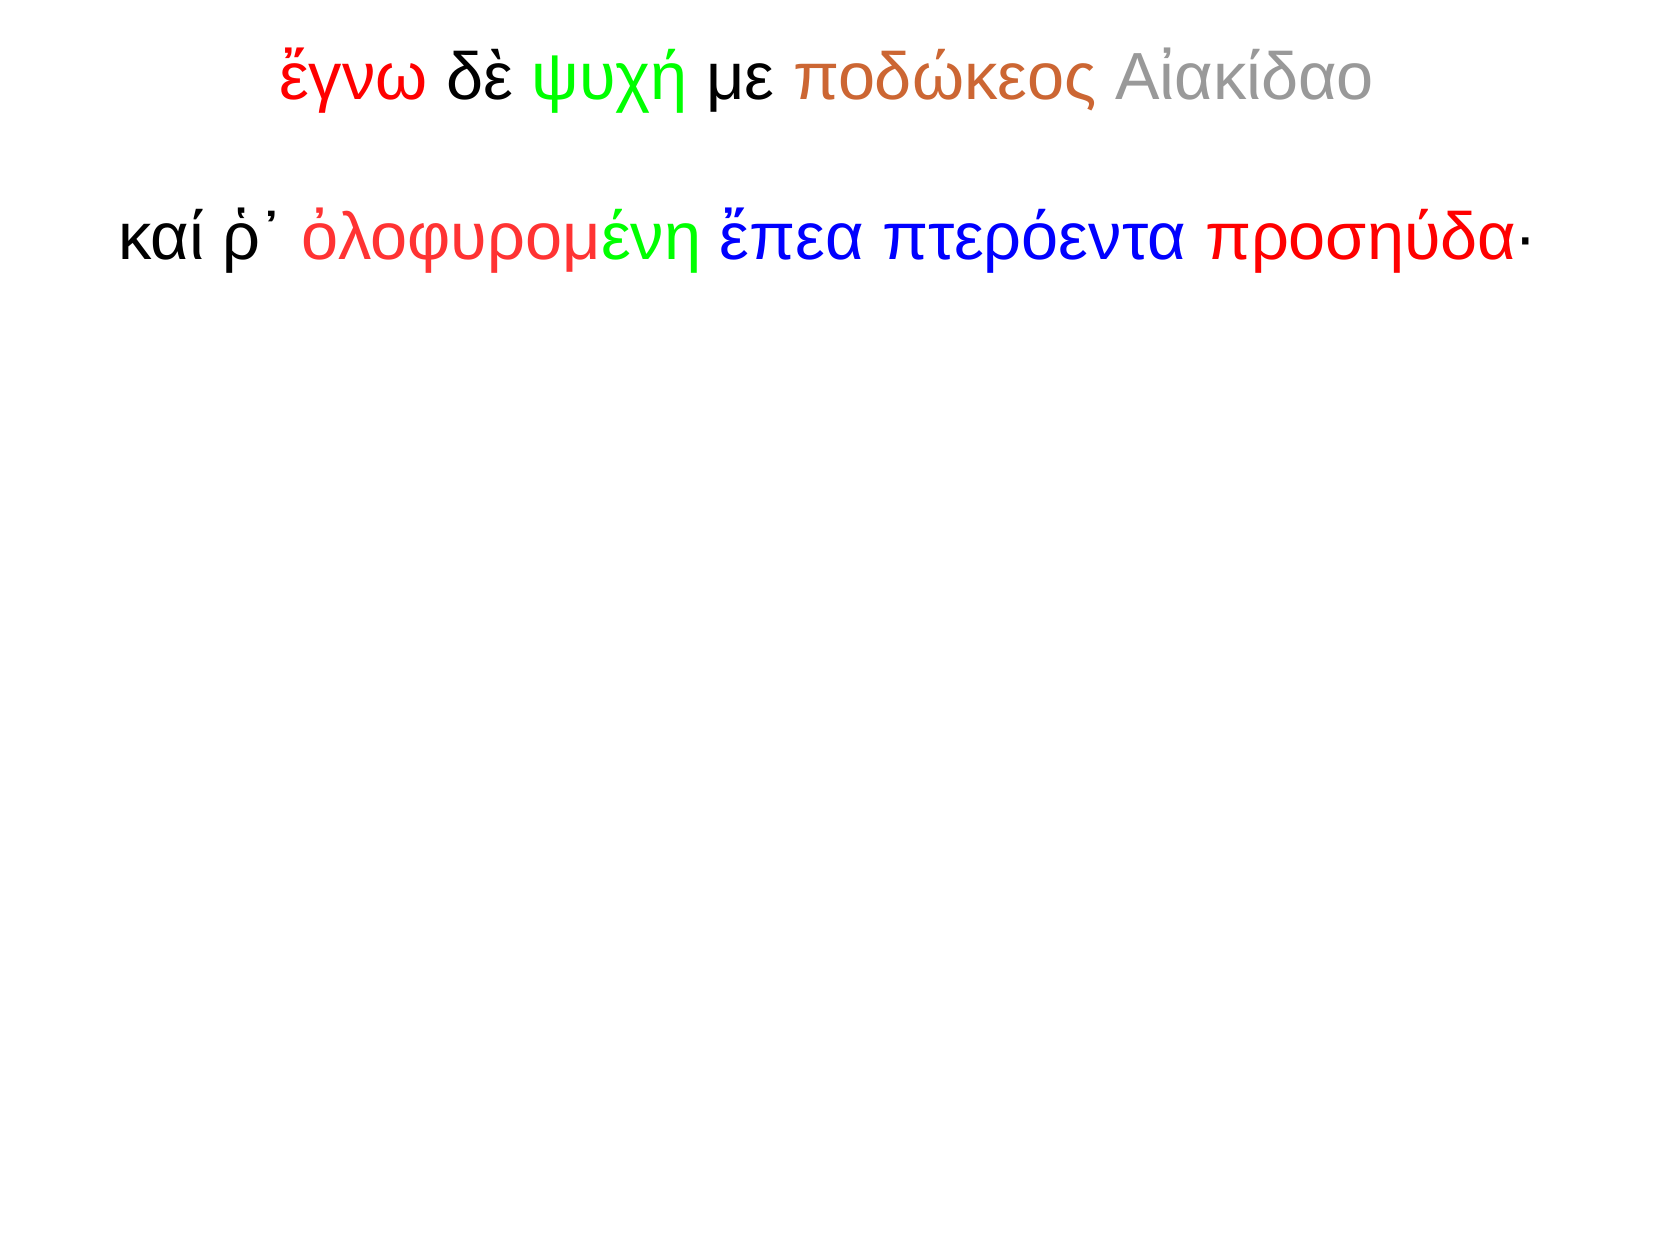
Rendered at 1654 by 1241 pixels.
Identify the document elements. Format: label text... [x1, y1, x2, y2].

title ἔγνω δὲ ψυχή με ποδώκεος Αἰακίδαο καί ῥ᾽ ὀλοφυρομένη ἔπεα πτερόεντα προσηύδα· [82, 0, 1571, 321]
